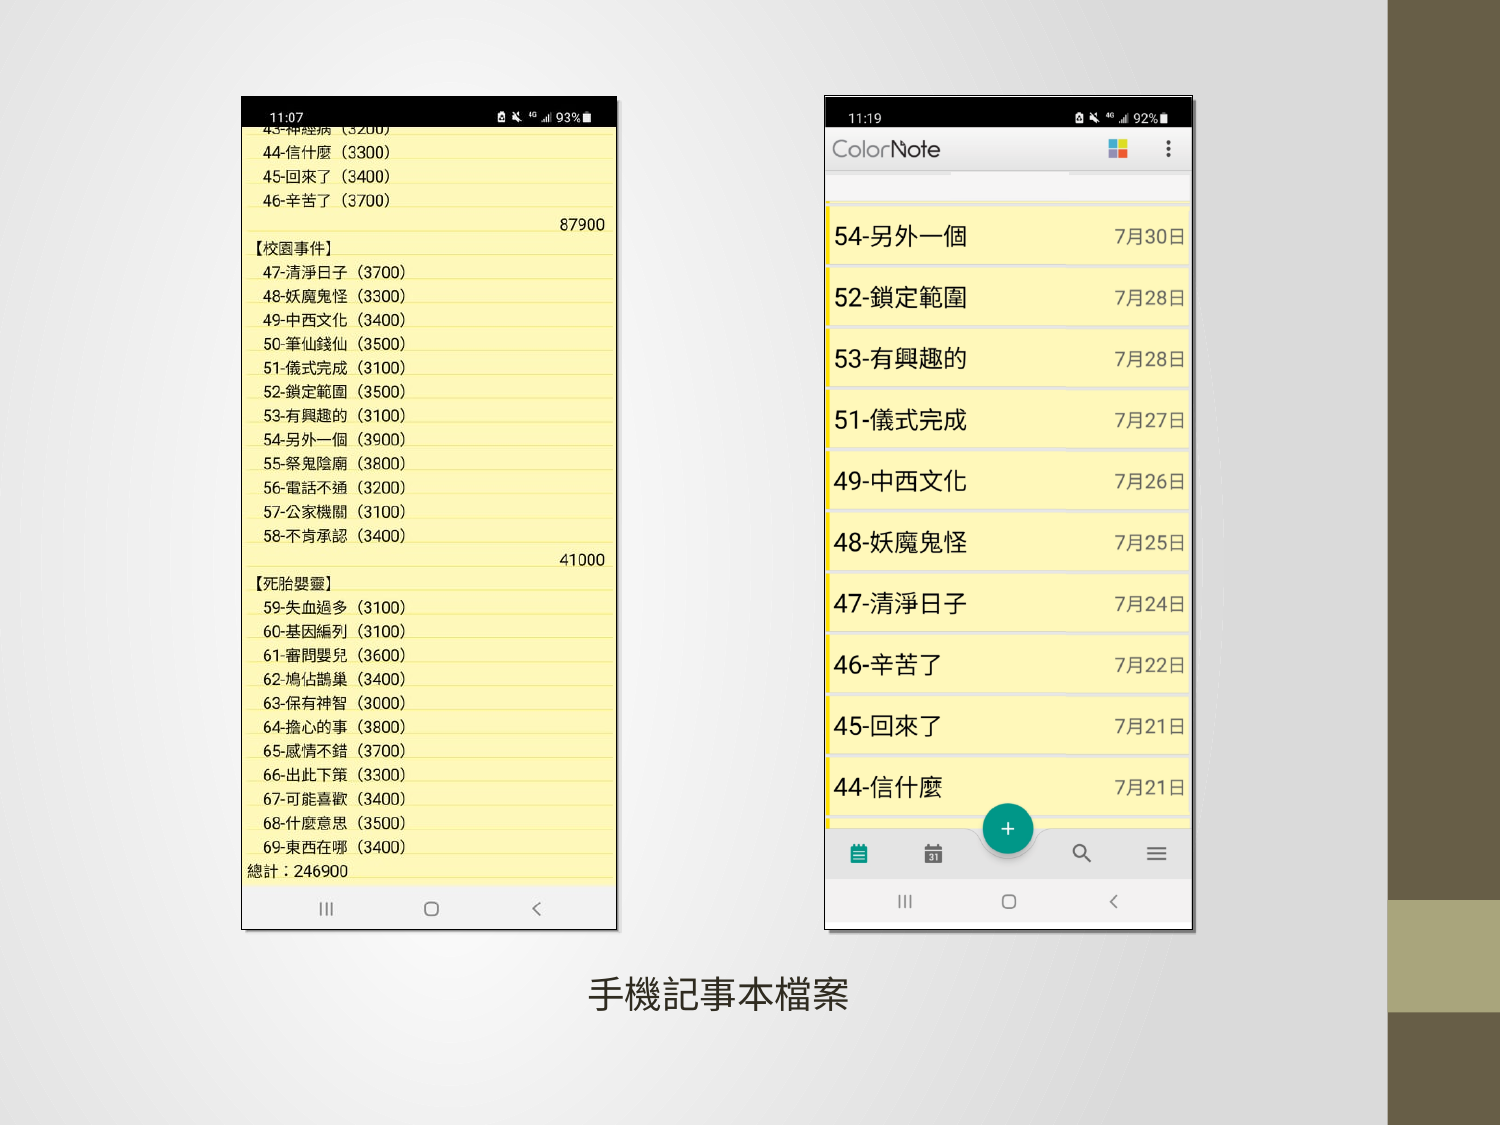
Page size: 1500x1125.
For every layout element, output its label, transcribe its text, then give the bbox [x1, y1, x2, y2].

picture [242, 96, 617, 929]
picture [825, 96, 1192, 929]
text_box 手機記事本檔案 [572, 963, 892, 1024]
